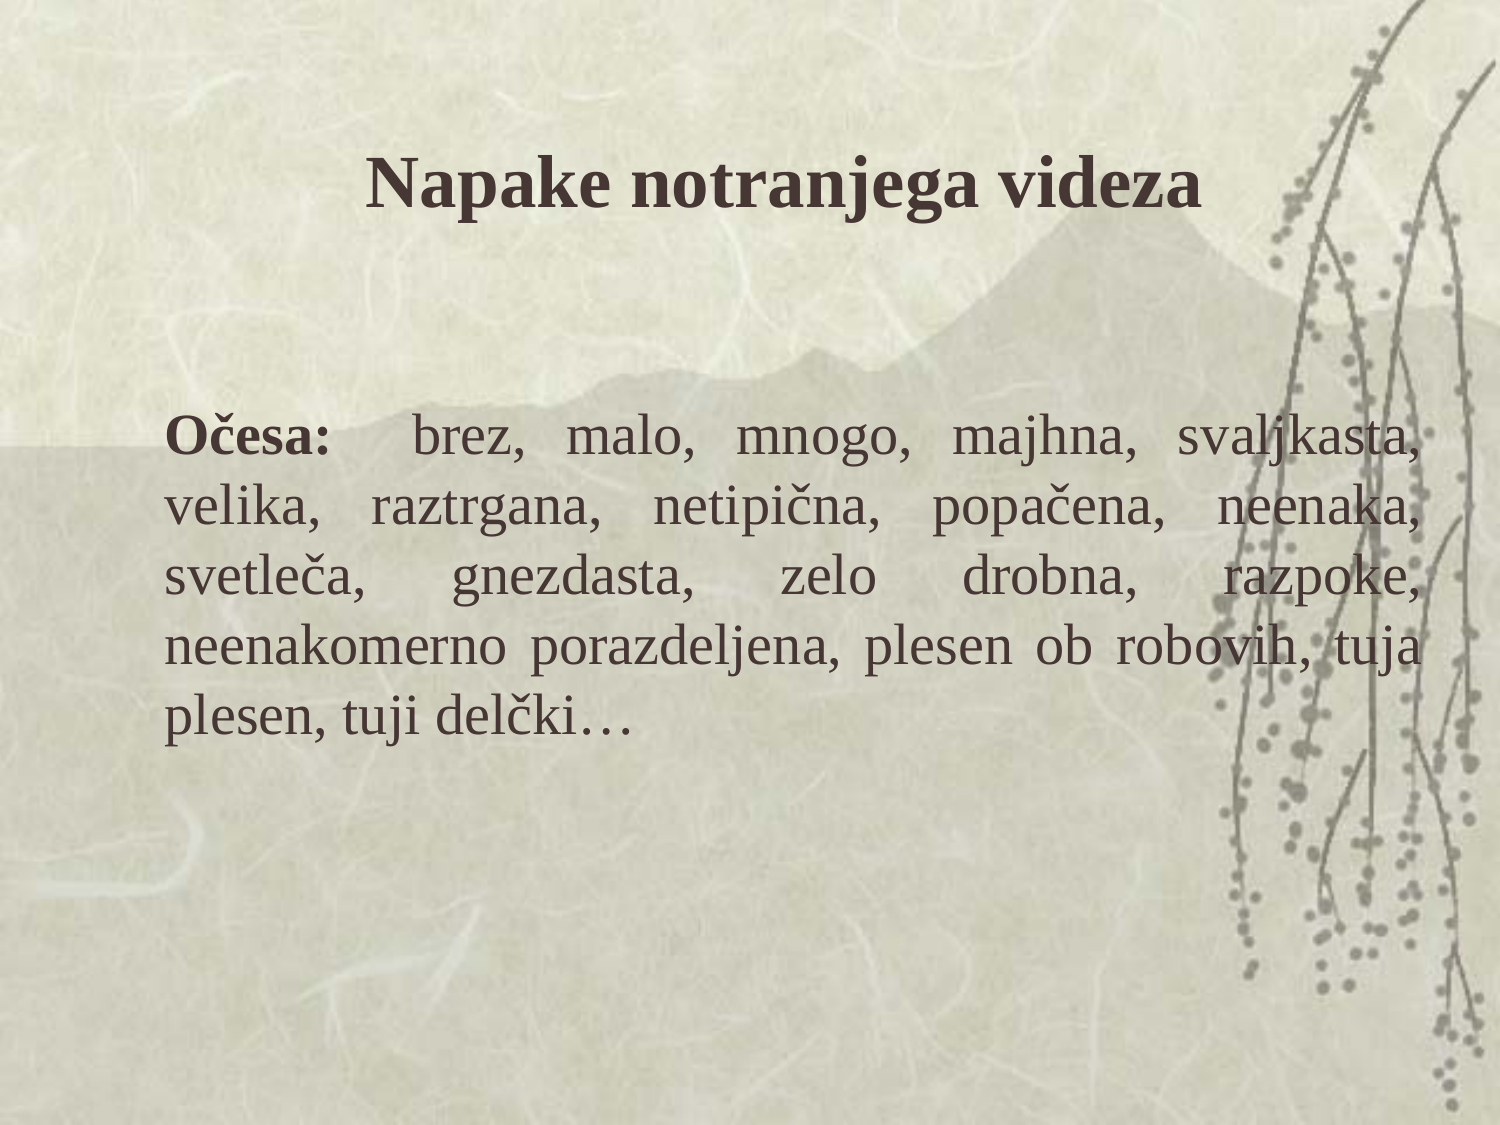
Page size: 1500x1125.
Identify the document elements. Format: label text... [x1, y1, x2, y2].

text_box Napake notranjega videza Očesa: brez, malo, mnogo, majhna, svaljkasta, velika, raztrgana, netipična, popačena, neenaka, svetleča, gnezdasta, zelo drobna, razpoke, neenakomerno porazdeljena, plesen ob robovih, tuja plesen, tuji delčki… [150, 125, 1438, 967]
picture [0, 0, 1500, 1125]
